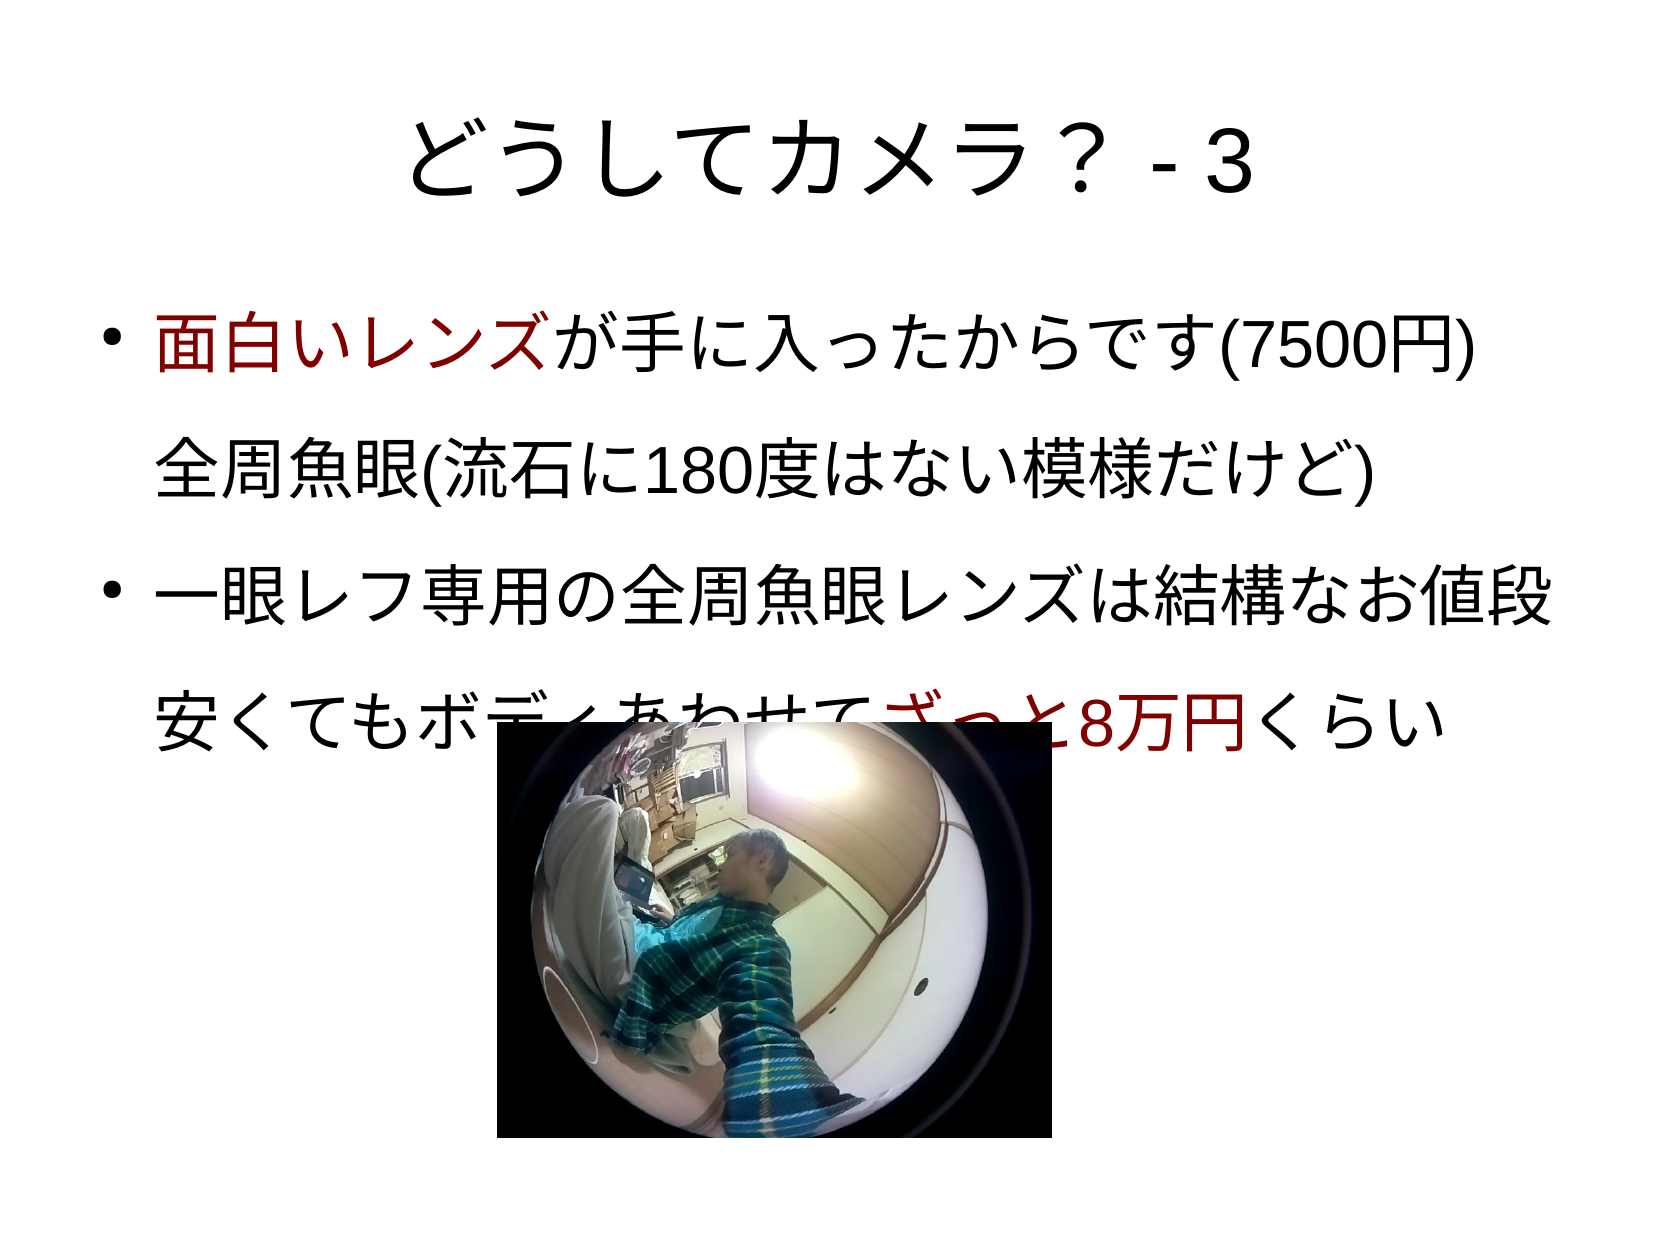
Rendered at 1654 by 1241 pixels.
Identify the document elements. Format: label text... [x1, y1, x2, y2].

title どうしてカメラ？ - 3 [82, 49, 1571, 257]
picture [497, 722, 1052, 1138]
list 面白いレンズが手に入ったからです(7500円) 全周魚眼(流石に180度はない模様だけど) 一眼レフ専用の全周魚眼レンズは結構なお値段 安くてもボディあわせてざっと8万円くらい [82, 290, 1571, 1010]
